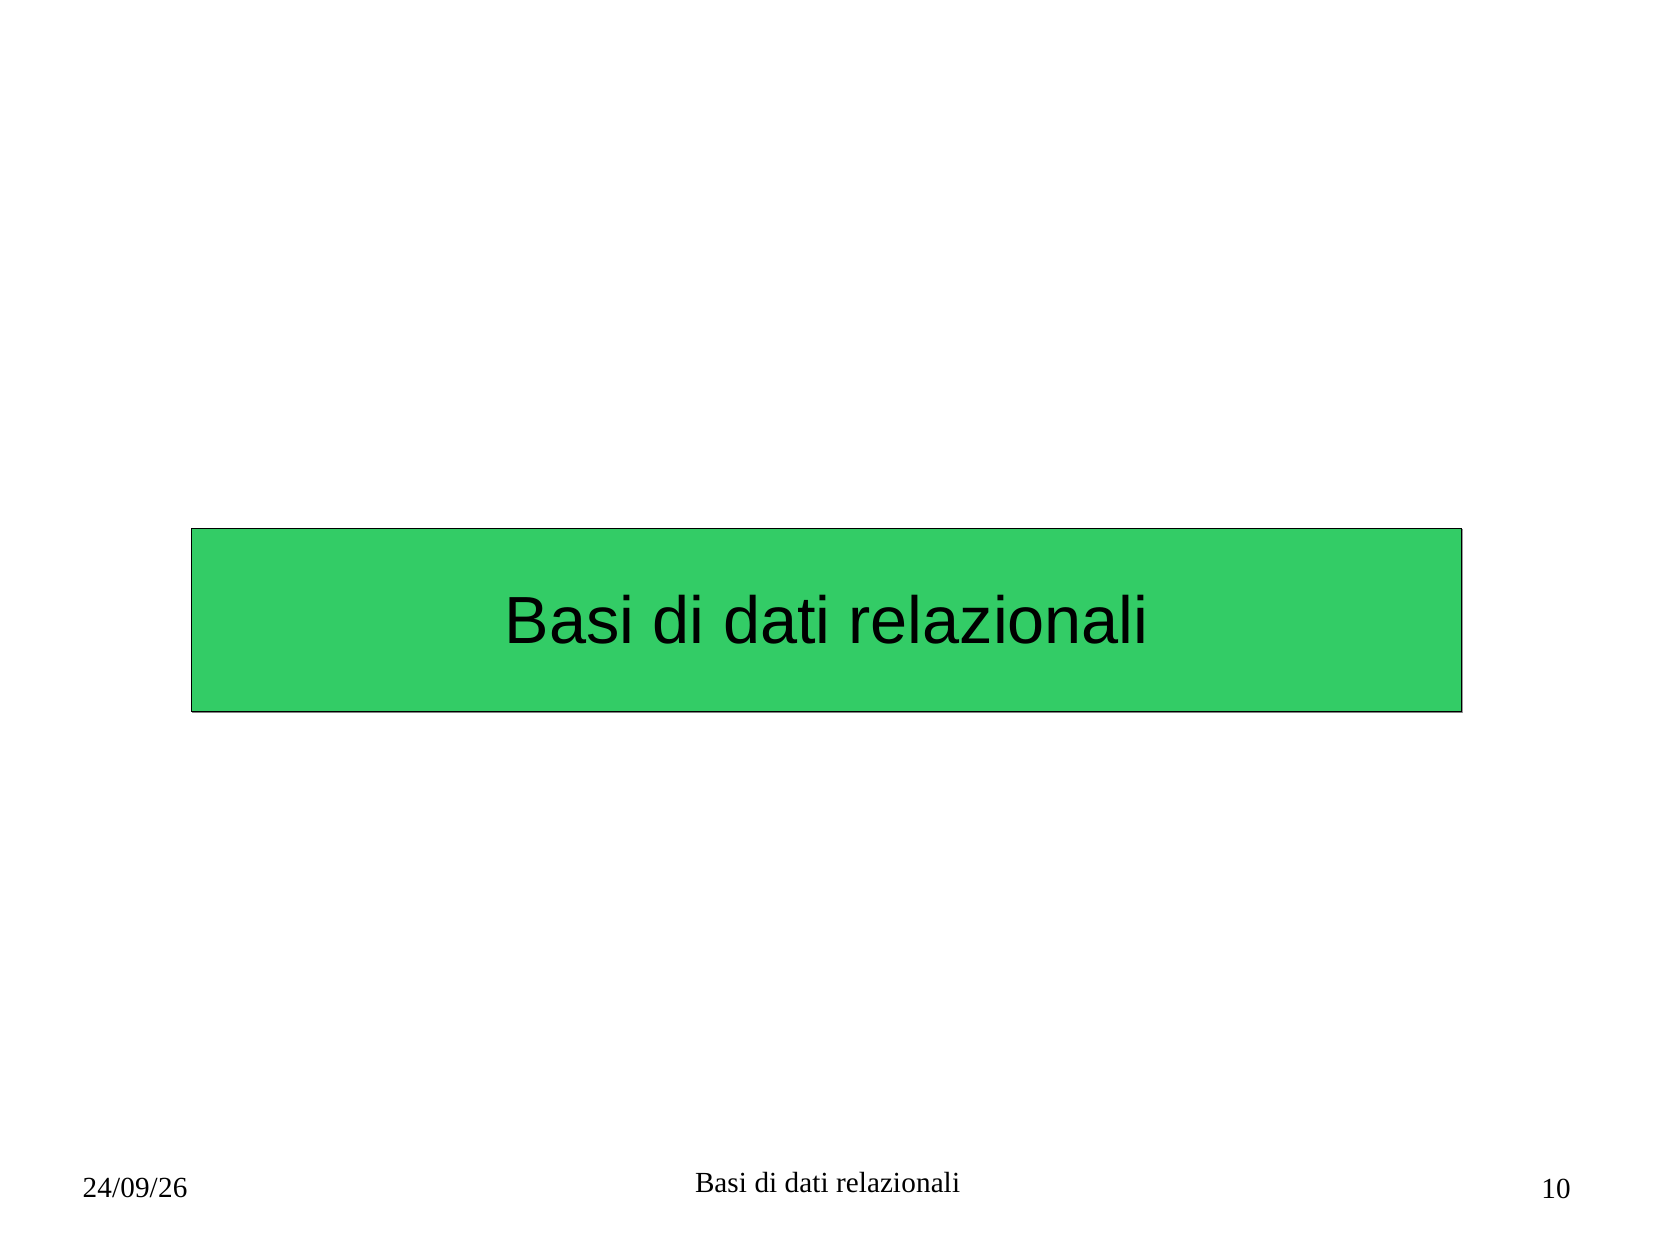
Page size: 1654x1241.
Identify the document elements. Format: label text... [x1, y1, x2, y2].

text_box Basi di dati relazionali [191, 528, 1462, 712]
